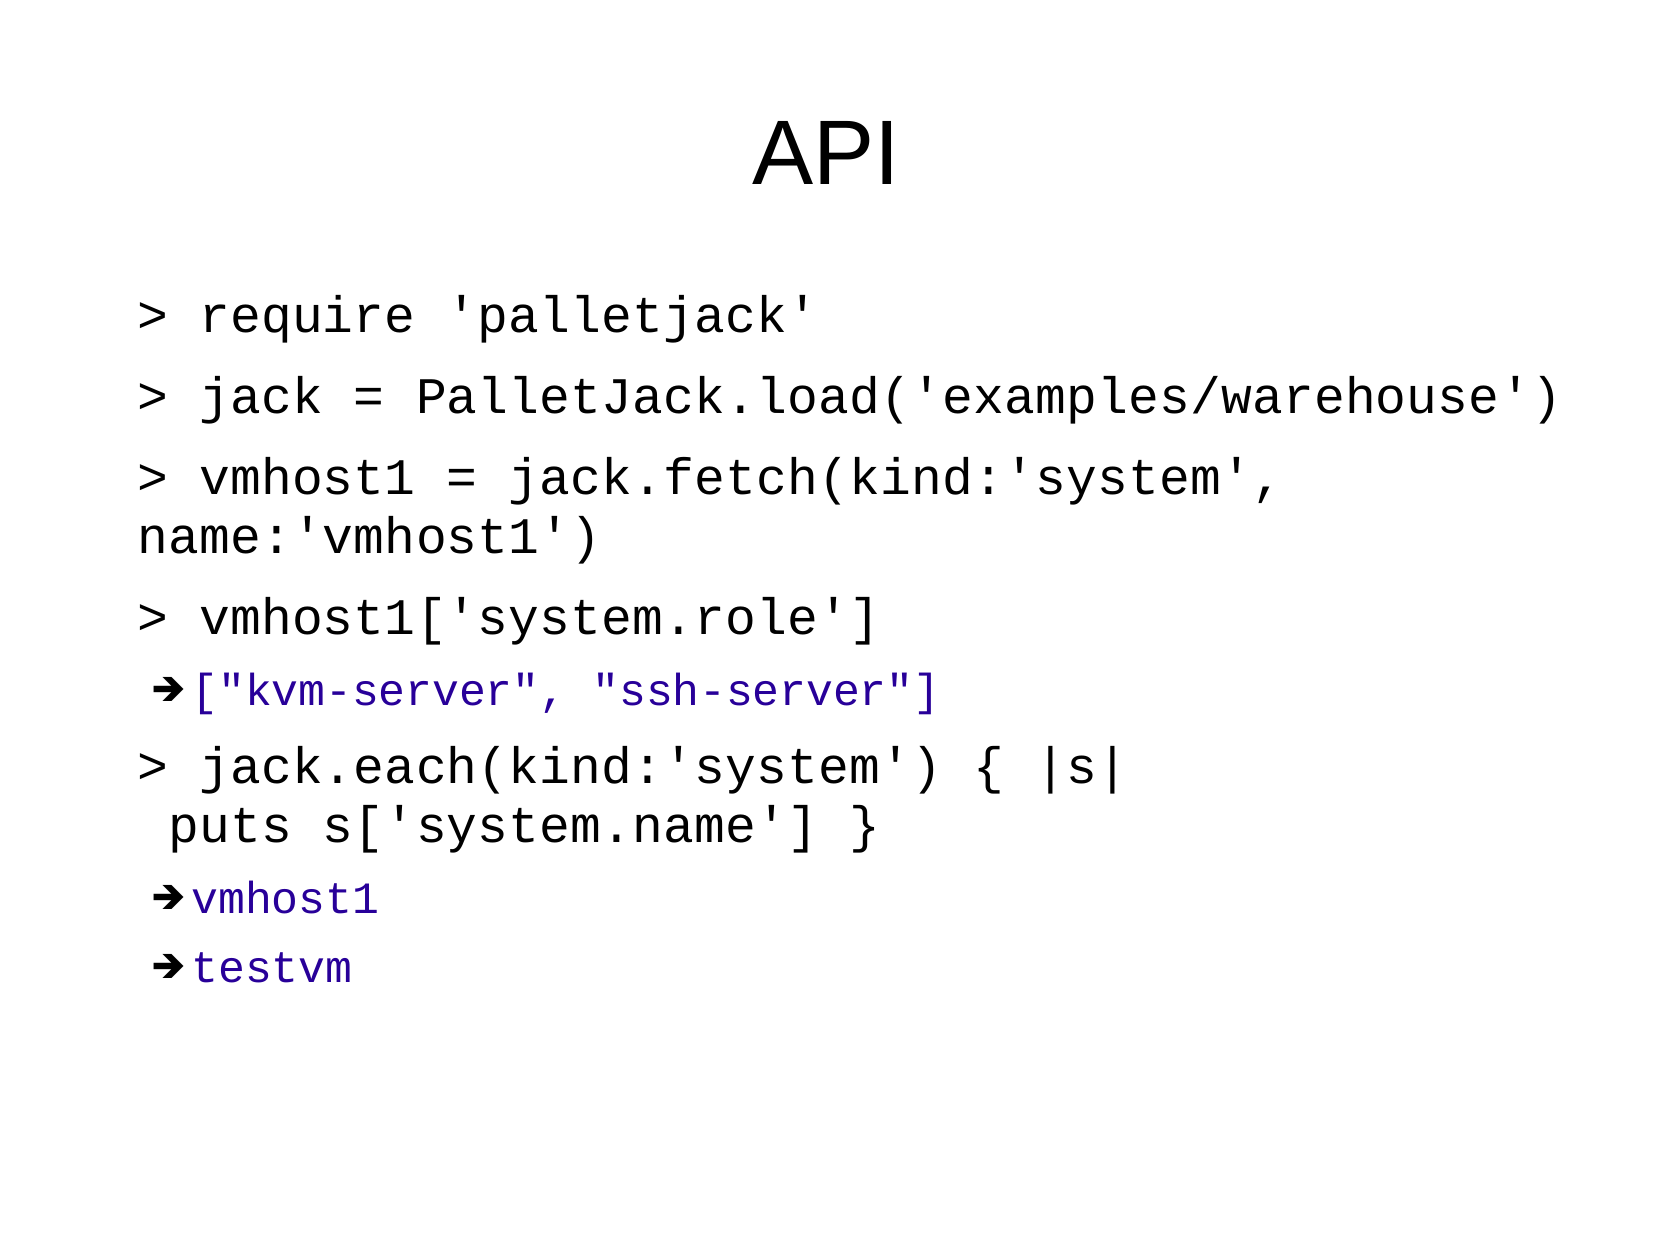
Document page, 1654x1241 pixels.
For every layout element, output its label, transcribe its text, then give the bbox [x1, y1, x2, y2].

title API [82, 49, 1571, 257]
list > require 'palletjack' > jack = PalletJack.load('examples/warehouse') > vmhost1 = jack.fetch(kind:'system', name:'vmhost1') > vmhost1['system.role'] ["kvm-server", "ssh-server"] > jack.each(kind:'system') { |s| puts s['system.name'] } vmhost1 testvm [82, 290, 1571, 1010]
